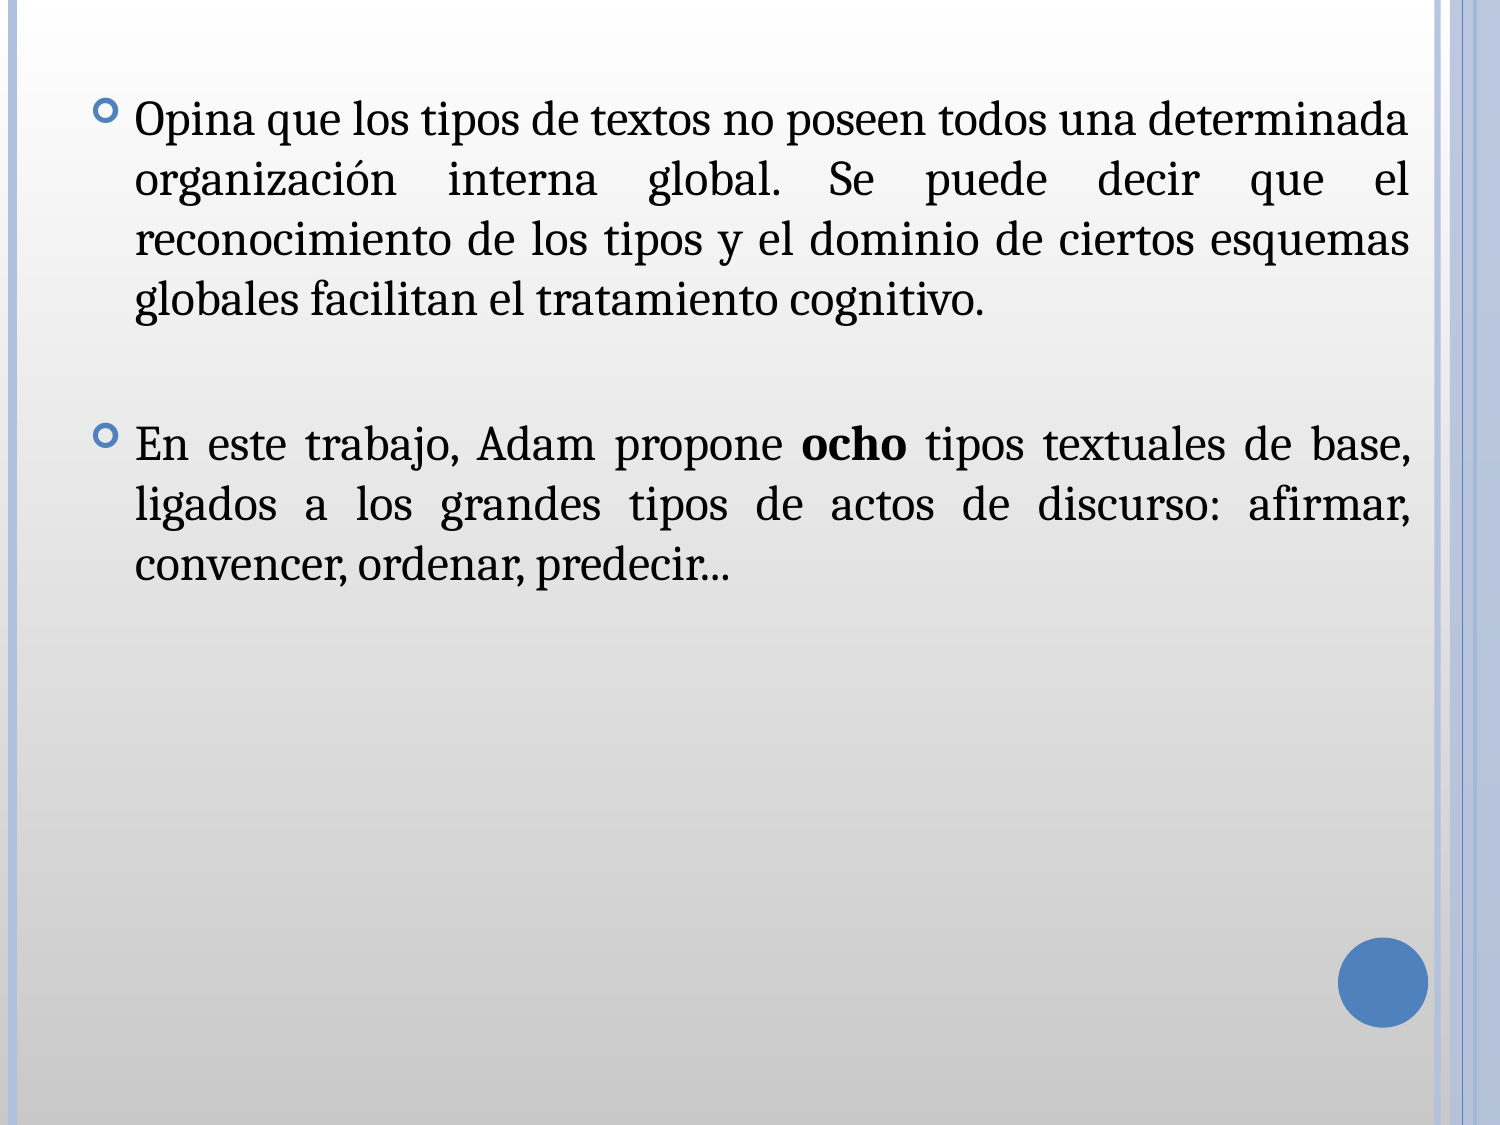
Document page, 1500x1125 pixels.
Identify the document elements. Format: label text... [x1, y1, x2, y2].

list Opina que los tipos de textos no poseen todos una determinada organización interna global. Se puede decir que el reconocimiento de los tipos y el dominio de ciertos esquemas globales facilitan el tratamiento cognitivo. En este trabajo, Adam propone ocho tipos textuales de base, ligados a los grandes tipos de actos de discurso: afirmar, convencer, ordenar, predecir... [75, 78, 1426, 1005]
